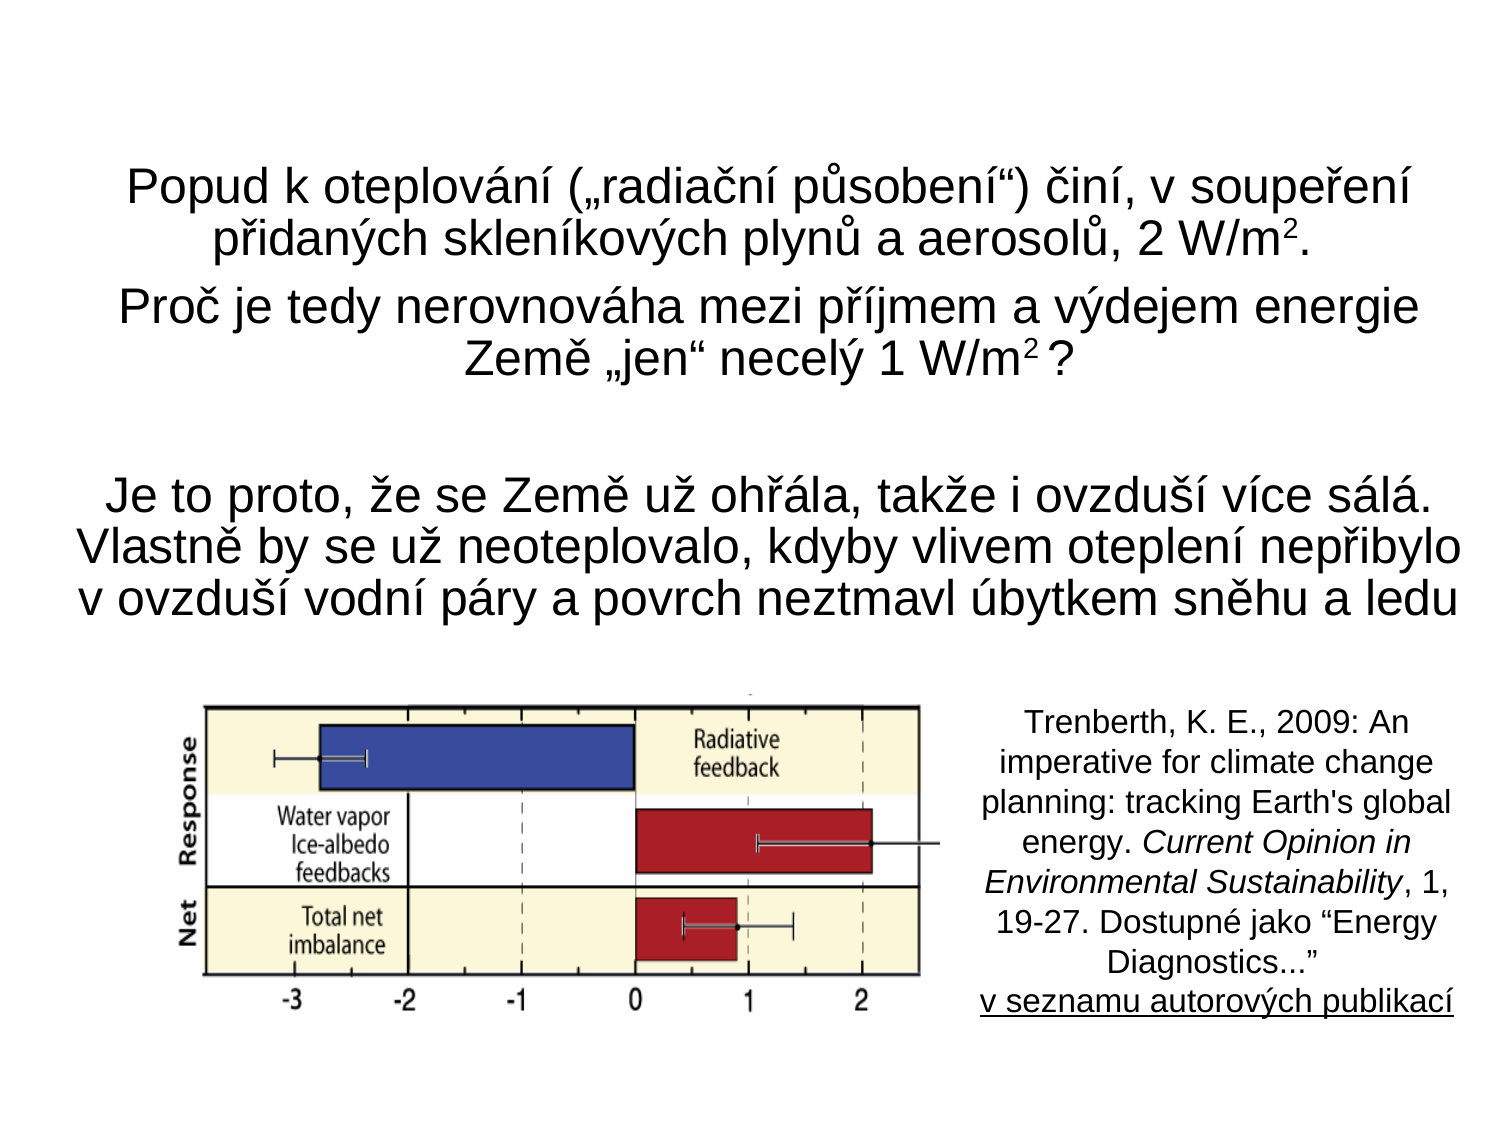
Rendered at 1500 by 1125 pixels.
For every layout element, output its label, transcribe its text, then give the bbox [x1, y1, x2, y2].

text_box Trenberth, K. E., 2009: An imperative for climate change planning: tracking Earth's global energy. Current Opinion in Environmental Sustainability, 1, 19-27. Dostupné jako “Energy Diagnostics...” v seznamu autorových publikací [955, 692, 1479, 1028]
chart [154, 667, 975, 1061]
subtitle Popud k oteplování („radiační působení“) činí, v soupeření přidaných skleníkových plynů a aerosolů, 2 W/m2. Proč je tedy nerovnováha mezi příjmem a výdejem energie Země „jen“ necelý 1 W/m2 ? Je to proto, že se Země už ohřála, takže i ovzduší více sálá. Vlastně by se už neoteplovalo, kdyby vlivem oteplení nepřibylo v ovzduší vodní páry a povrch neztmavl úbytkem sněhu a ledu [75, 21, 1465, 1103]
